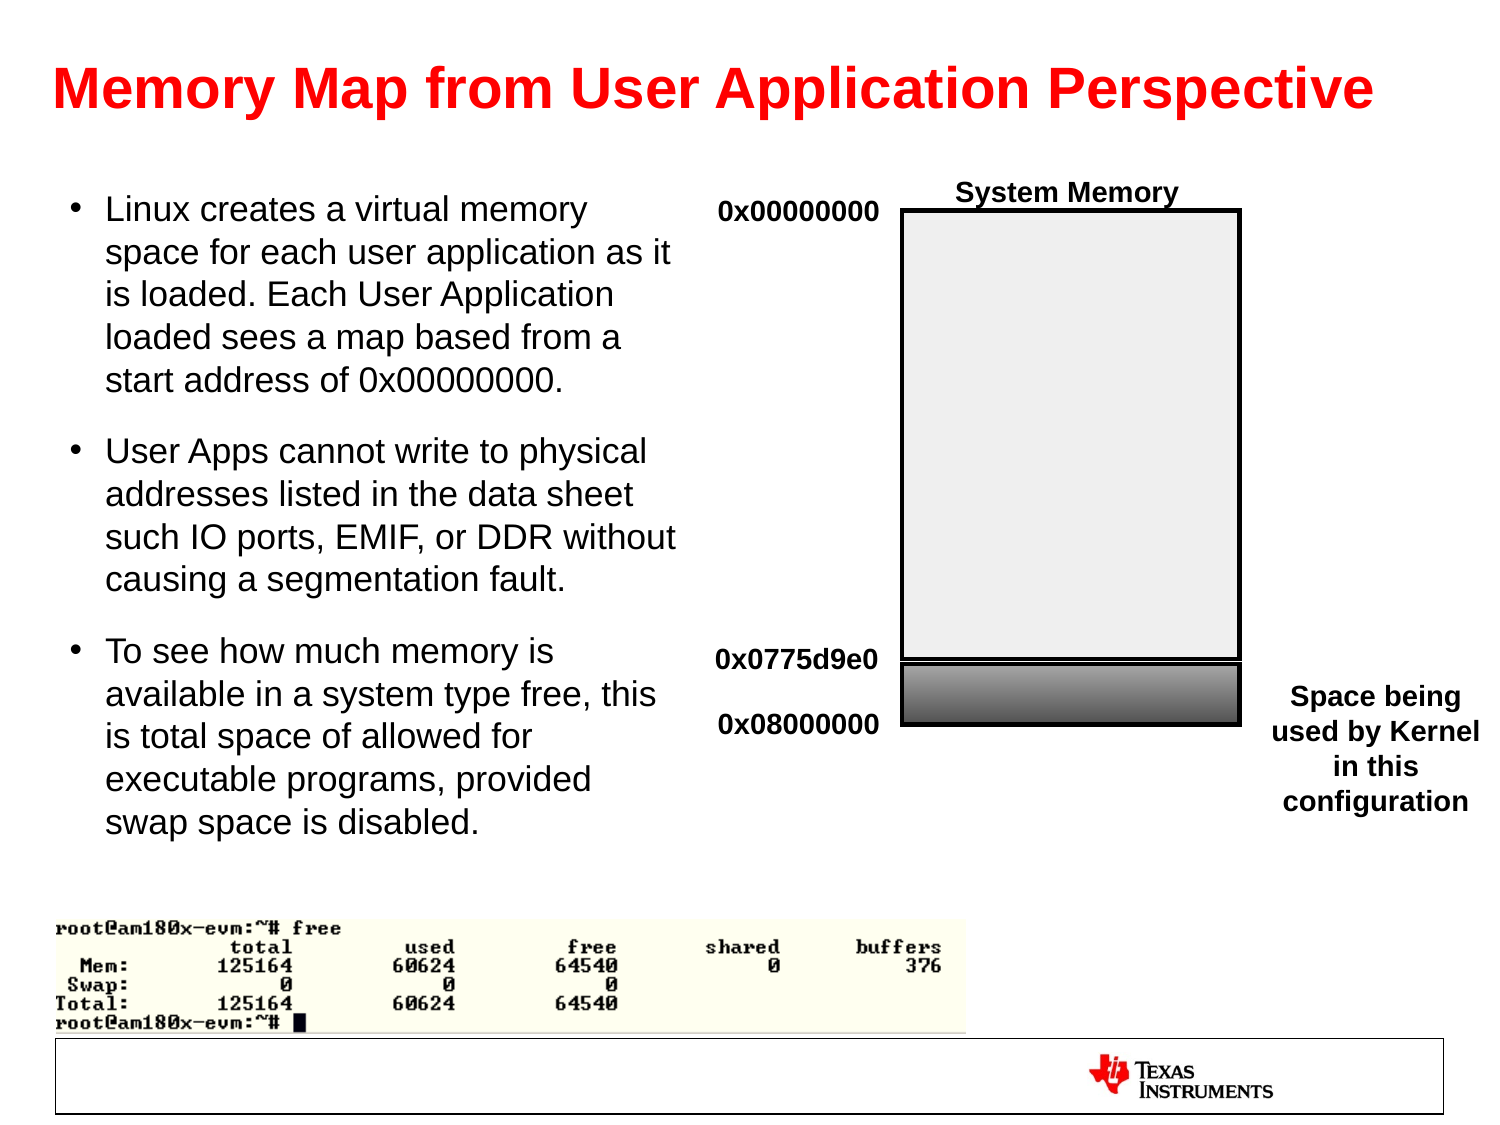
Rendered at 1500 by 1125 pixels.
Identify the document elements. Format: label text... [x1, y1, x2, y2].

text_box 0x0775d9e0 [691, 632, 894, 683]
text_box [902, 664, 1240, 725]
text_box 0x00000000 [692, 185, 895, 236]
text_box [902, 211, 1240, 659]
text_box System Memory [926, 165, 1209, 217]
text_box Space being used by Kernel in this configuration [1251, 669, 1500, 825]
picture [1087, 1052, 1274, 1099]
picture [56, 919, 966, 1034]
text_box 0x08000000 [693, 697, 896, 748]
title Memory Map from User Application Perspective [37, 23, 1426, 158]
list Linux creates a virtual memory space for each user application as it is loaded. Each User Application loaded sees a map based from a start address of 0x00000000. User Apps cannot write to physical addresses listed in the data sheet such IO ports, EMIF, or DDR without causing a segmentation fault. To see how much memory is available in a system type free, this is total space of allowed for executable programs, provided swap space is disabled. [54, 178, 694, 862]
